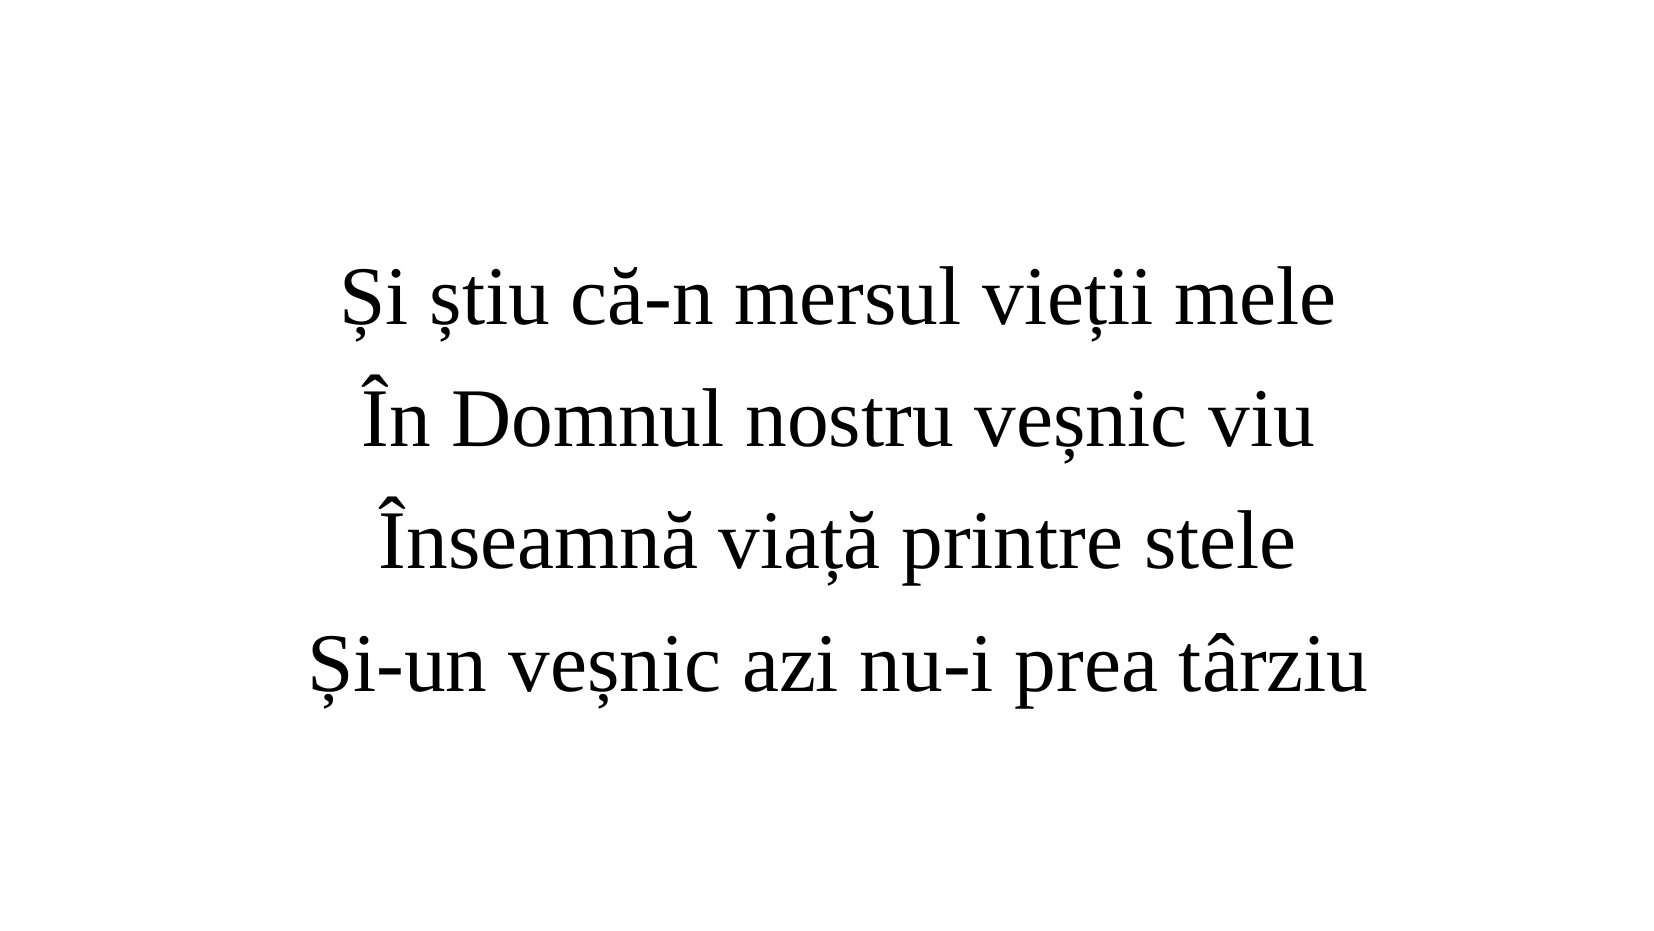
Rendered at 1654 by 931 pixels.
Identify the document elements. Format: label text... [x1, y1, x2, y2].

subtitle Și știu că-n mersul vieții mele În Domnul nostru veșnic viu Înseamnă viață printre stele Și-un veșnic azi nu-i prea târziu [177, 237, 1501, 712]
